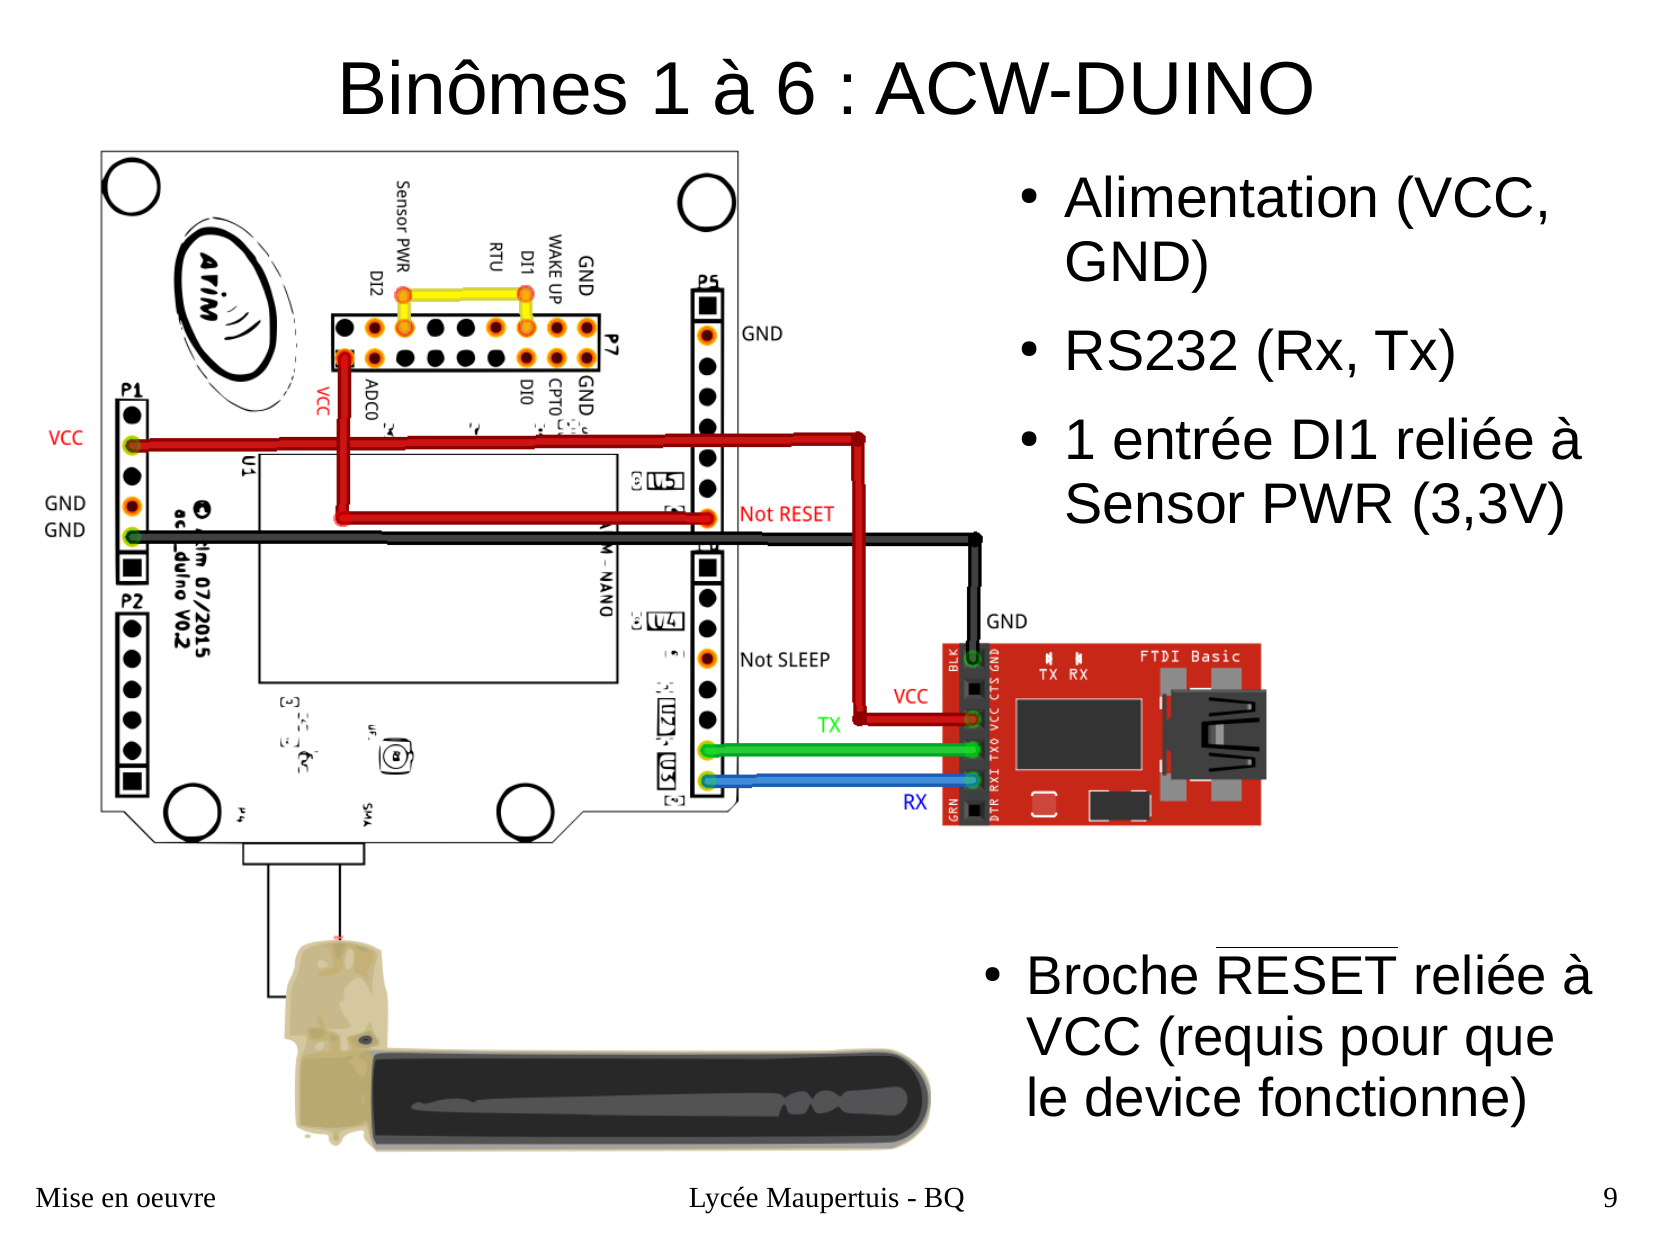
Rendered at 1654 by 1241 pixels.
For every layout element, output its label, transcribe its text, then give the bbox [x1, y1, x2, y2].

picture [35, 142, 1271, 1158]
title Binômes 1 à 6 : ACW-DUINO [35, 35, 1619, 142]
list Broche RESET reliée à VCC (requis pour que le device fonctionne) [968, 944, 1595, 1182]
list Alimentation (VCC, GND) RS232 (Rx, Tx) 1 entrée DI1 reliée à Sensor PWR (3,3V) [1003, 165, 1630, 544]
